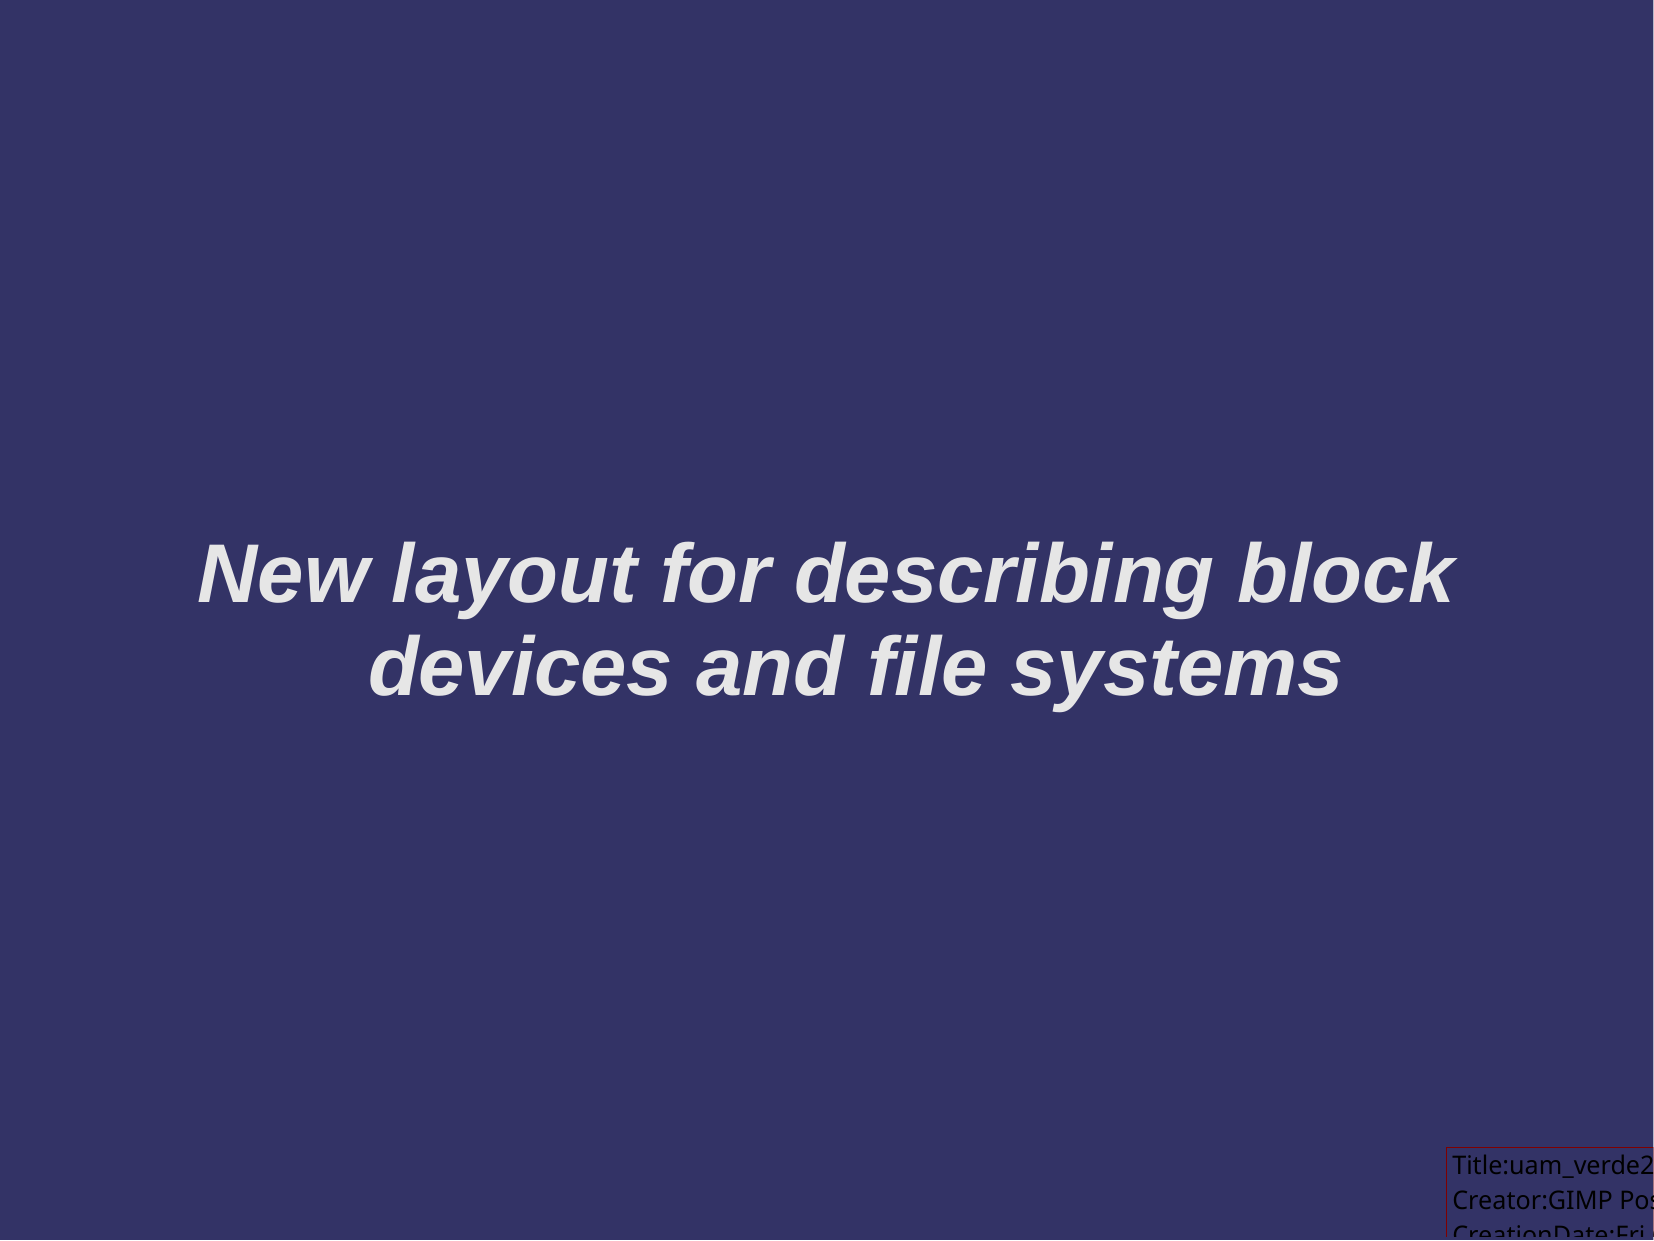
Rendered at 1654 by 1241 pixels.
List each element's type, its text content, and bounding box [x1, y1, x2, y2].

title New layout for describing block devices and file systems [120, 471, 1533, 770]
